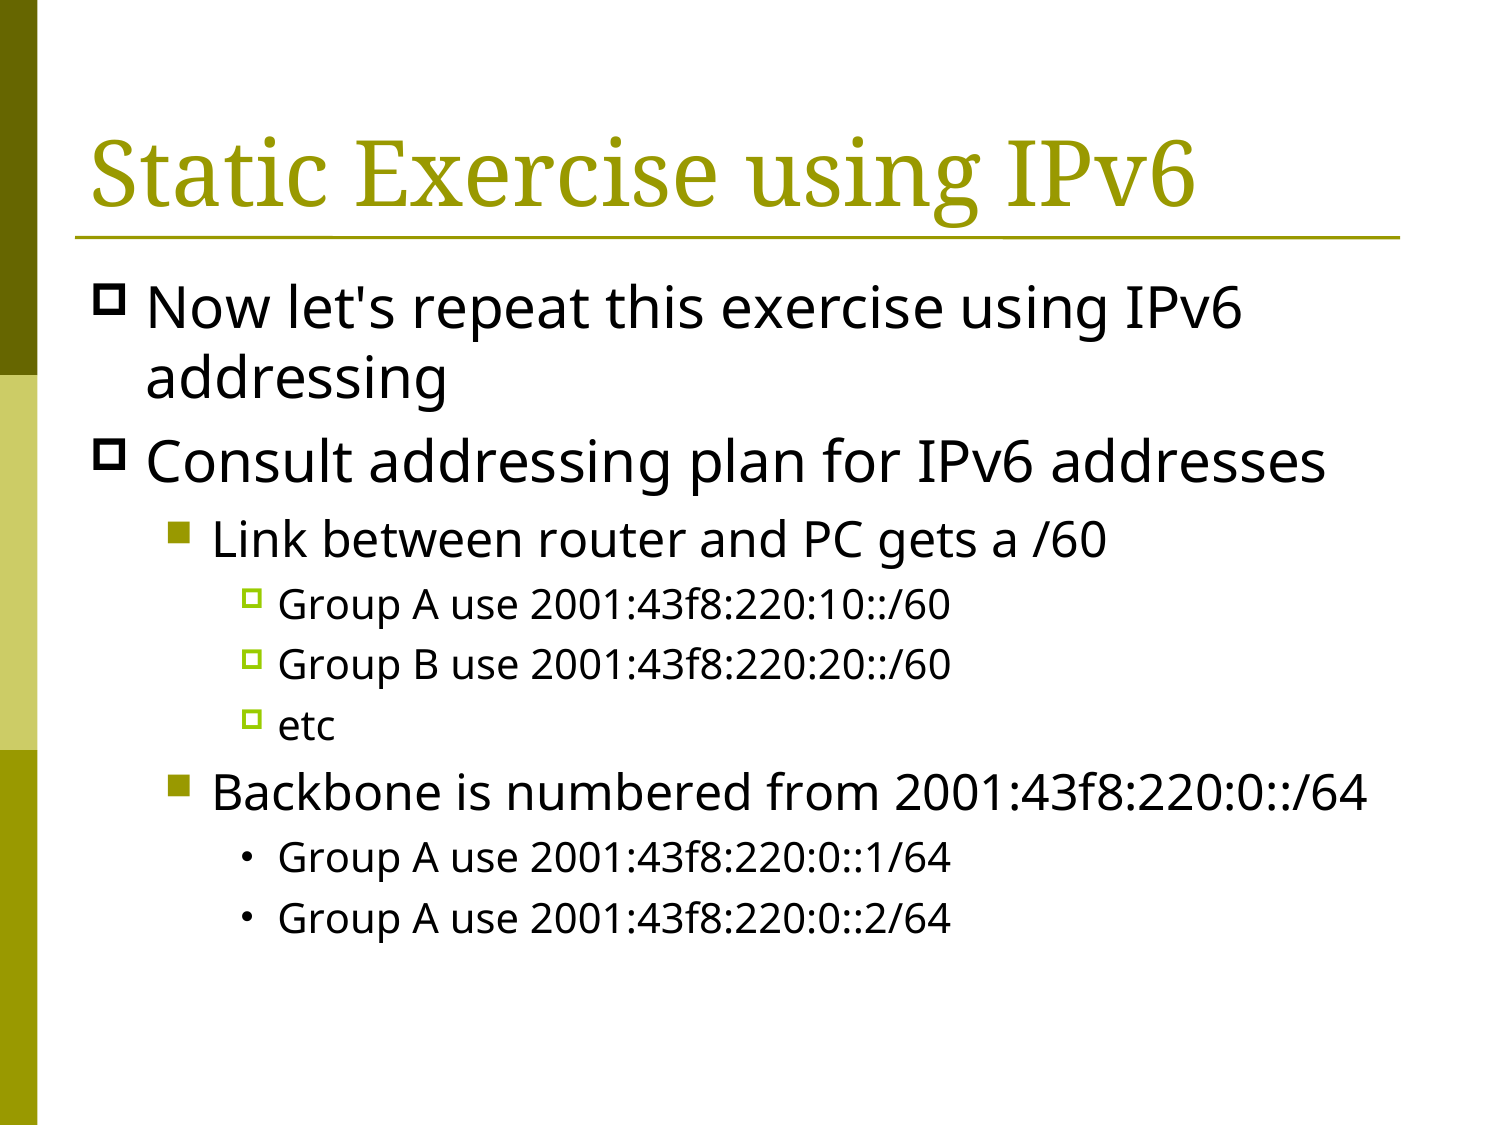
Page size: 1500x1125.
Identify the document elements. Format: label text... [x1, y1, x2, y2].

title Static Exercise using IPv6 [75, 45, 1426, 233]
list Now let's repeat this exercise using IPv6 addressing Consult addressing plan for IPv6 addresses Link between router and PC gets a /60 Group A use 2001:43f8:220:10::/60 Group B use 2001:43f8:220:20::/60 etc Backbone is numbered from 2001:43f8:220:0::/64 Group A use 2001:43f8:220:0::1/64 Group A use 2001:43f8:220:0::2/64 [75, 262, 1426, 1088]
